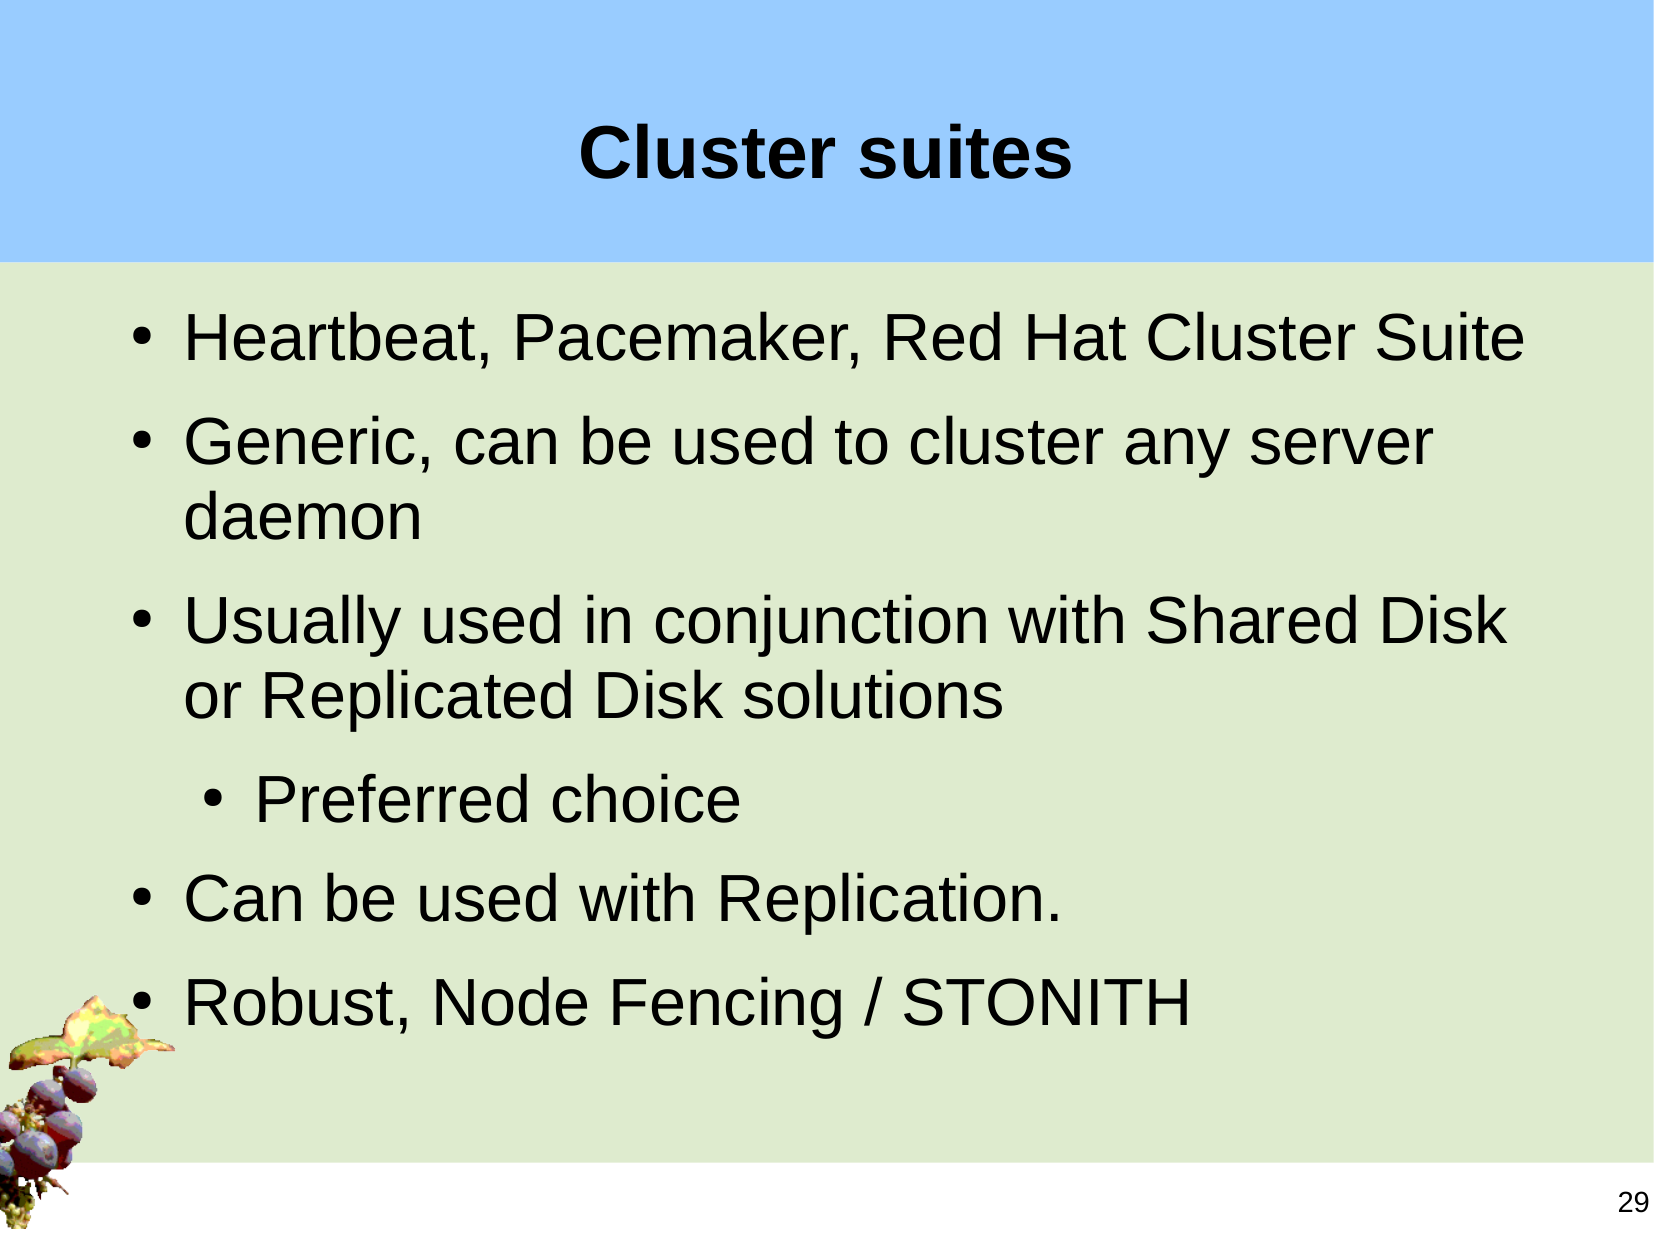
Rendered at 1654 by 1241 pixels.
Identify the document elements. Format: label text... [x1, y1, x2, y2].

title Cluster suites [82, 49, 1571, 257]
picture [0, 990, 188, 1229]
list Heartbeat, Pacemaker, Red Hat Cluster Suite Generic, can be used to cluster any server daemon Usually used in conjunction with Shared Disk or Replicated Disk solutions Preferred choice Can be used with Replication. Robust, Node Fencing / STONITH [112, 300, 1571, 1126]
